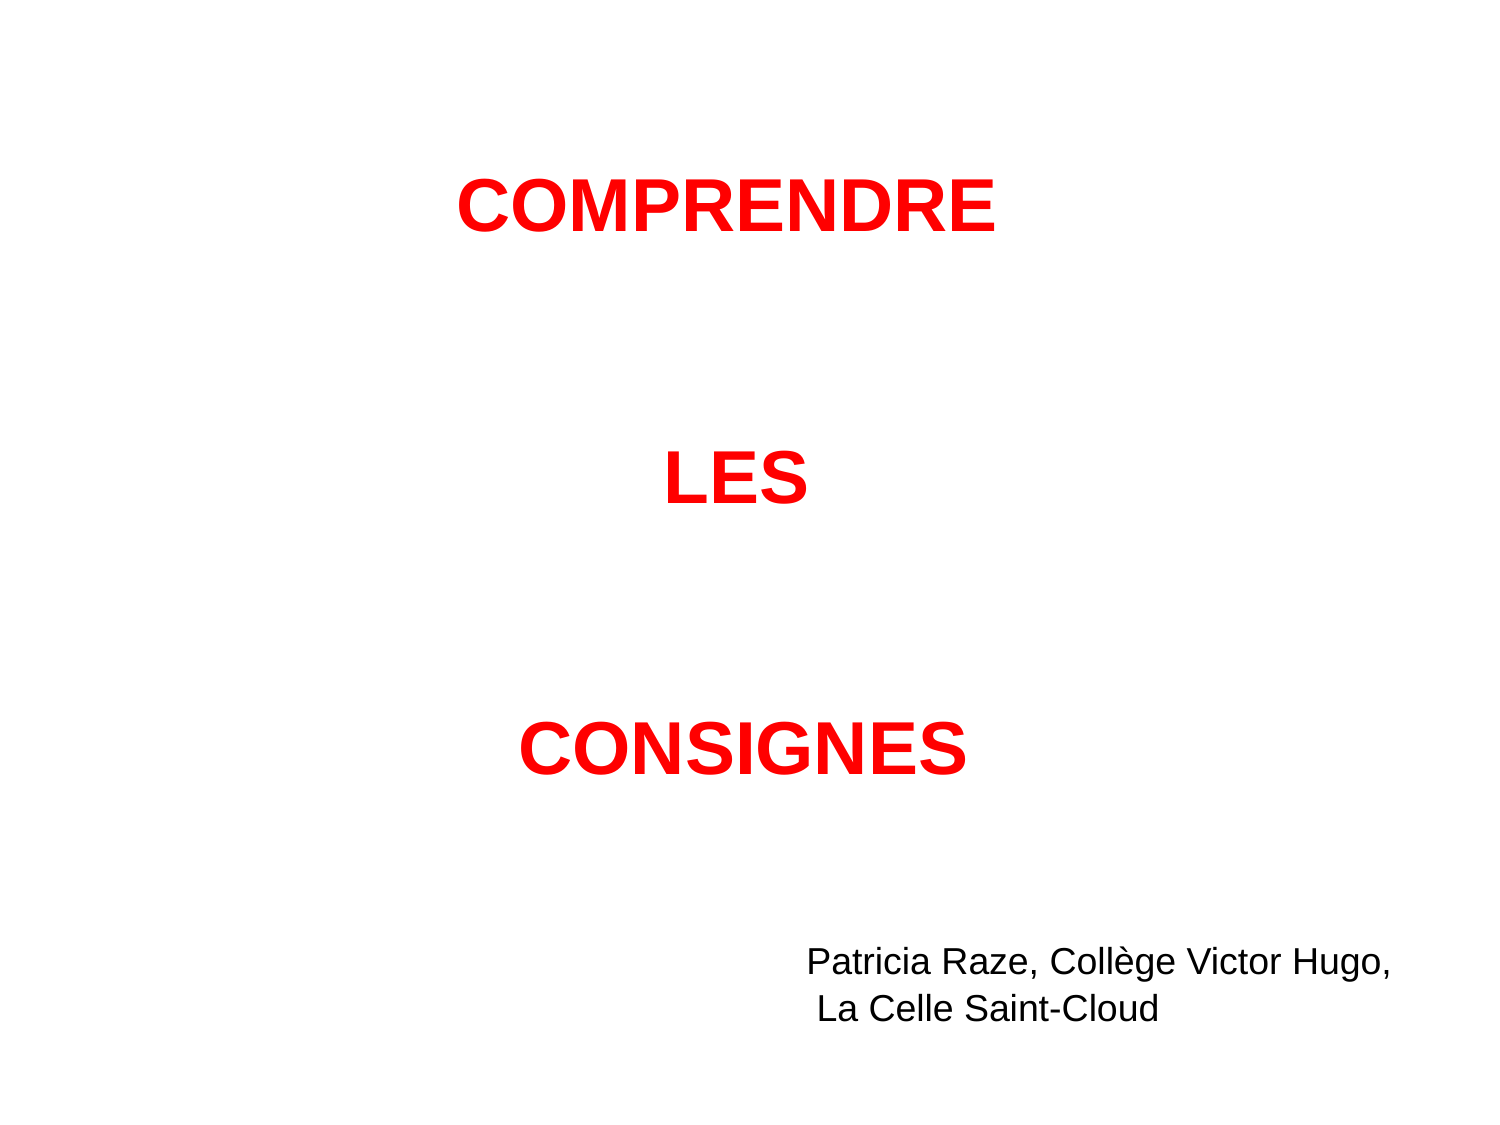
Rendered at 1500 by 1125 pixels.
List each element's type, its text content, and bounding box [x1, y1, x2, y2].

text_box COMPRENDRE LES CONSIGNES [88, 148, 1412, 795]
text_box Patricia Raze, Collège Victor Hugo, La Celle Saint-Cloud [791, 929, 1500, 1125]
